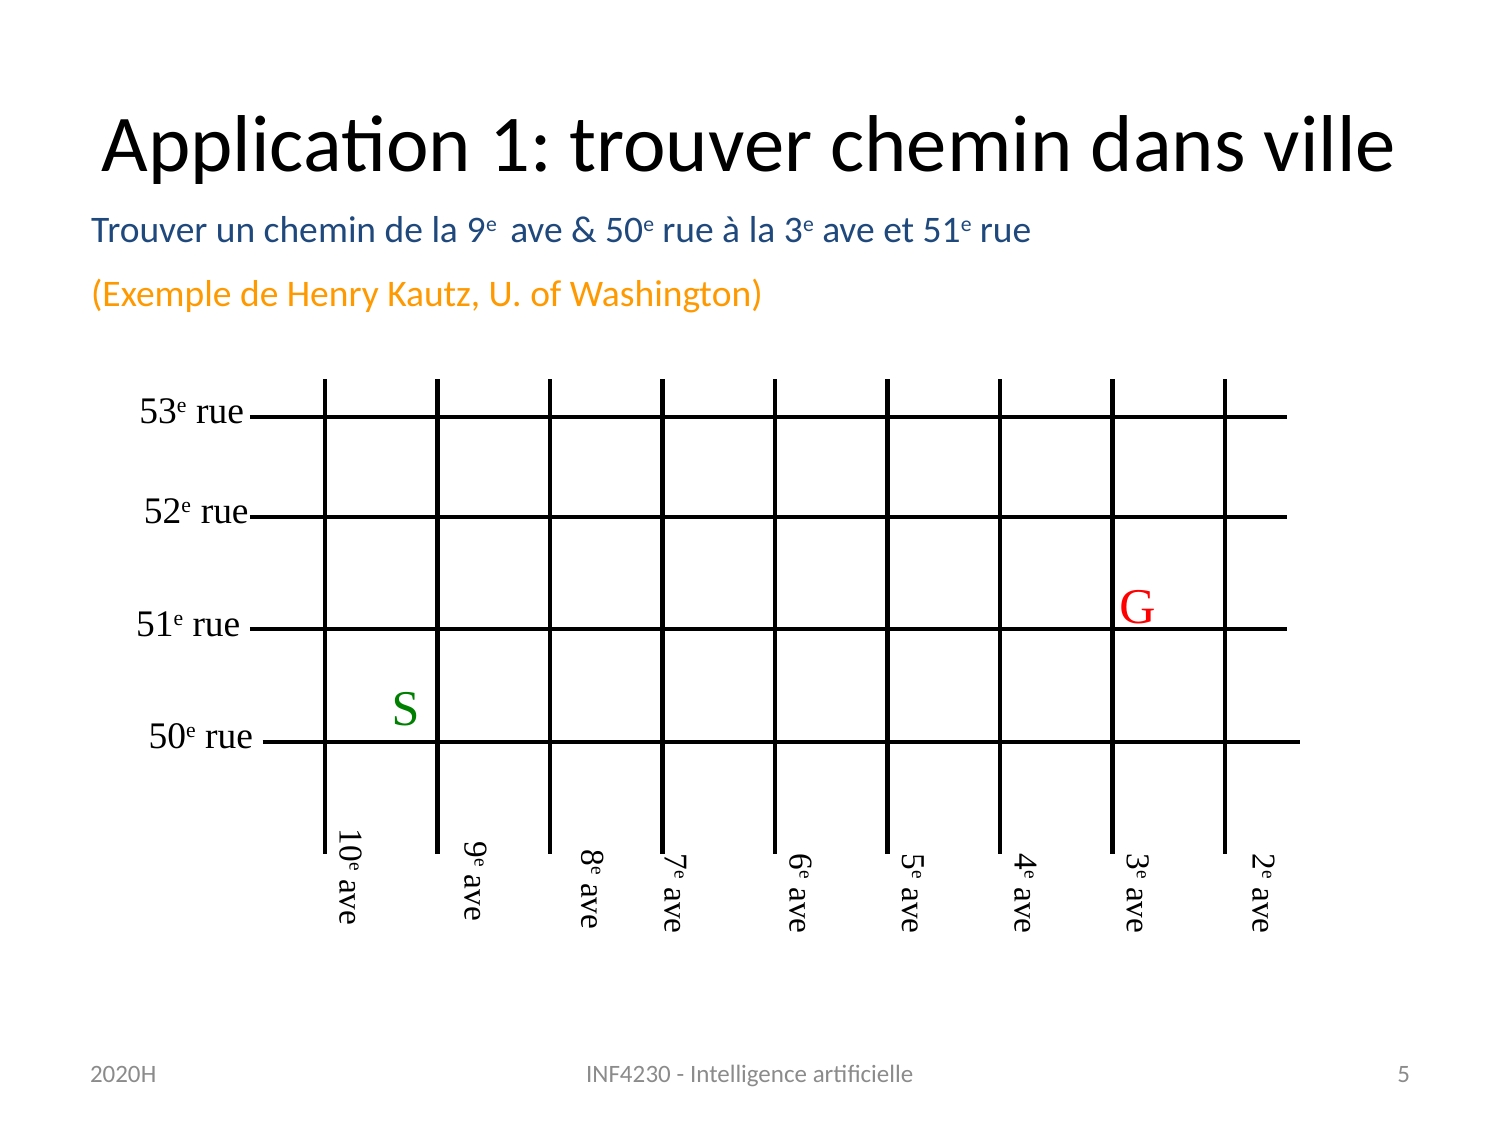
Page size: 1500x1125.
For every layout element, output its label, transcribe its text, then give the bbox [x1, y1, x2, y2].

text_box 8e ave [567, 834, 622, 945]
text_box 3e ave [1112, 838, 1168, 949]
title Application 1: trouver chemin dans ville [41, 45, 1459, 233]
slide_number 2020H [75, 1042, 425, 1103]
text_box 7e ave [650, 838, 706, 949]
text_box G [1099, 566, 1175, 642]
text_box S [376, 668, 435, 743]
footer INF4230 - Intelligence artificielle [512, 1042, 988, 1103]
text_box 53e rue [124, 379, 259, 439]
text_box 2e ave [1238, 838, 1294, 949]
text_box 6e ave [775, 838, 831, 949]
text_box 4e ave [1000, 838, 1056, 949]
text_box 51e rue [121, 591, 256, 652]
text_box 9e ave [450, 826, 506, 936]
text_box Trouver un chemin de la 9e ave & 50e rue à la 3e ave et 51e rue (Exemple de Henry Kautz, U. of Washington) [76, 197, 1477, 322]
slide_number <numéro> [1074, 1042, 1425, 1103]
text_box 10e ave [325, 814, 381, 941]
text_box 52e rue [129, 479, 264, 539]
text_box 5e ave [887, 838, 943, 949]
text_box 50e rue [133, 704, 269, 764]
